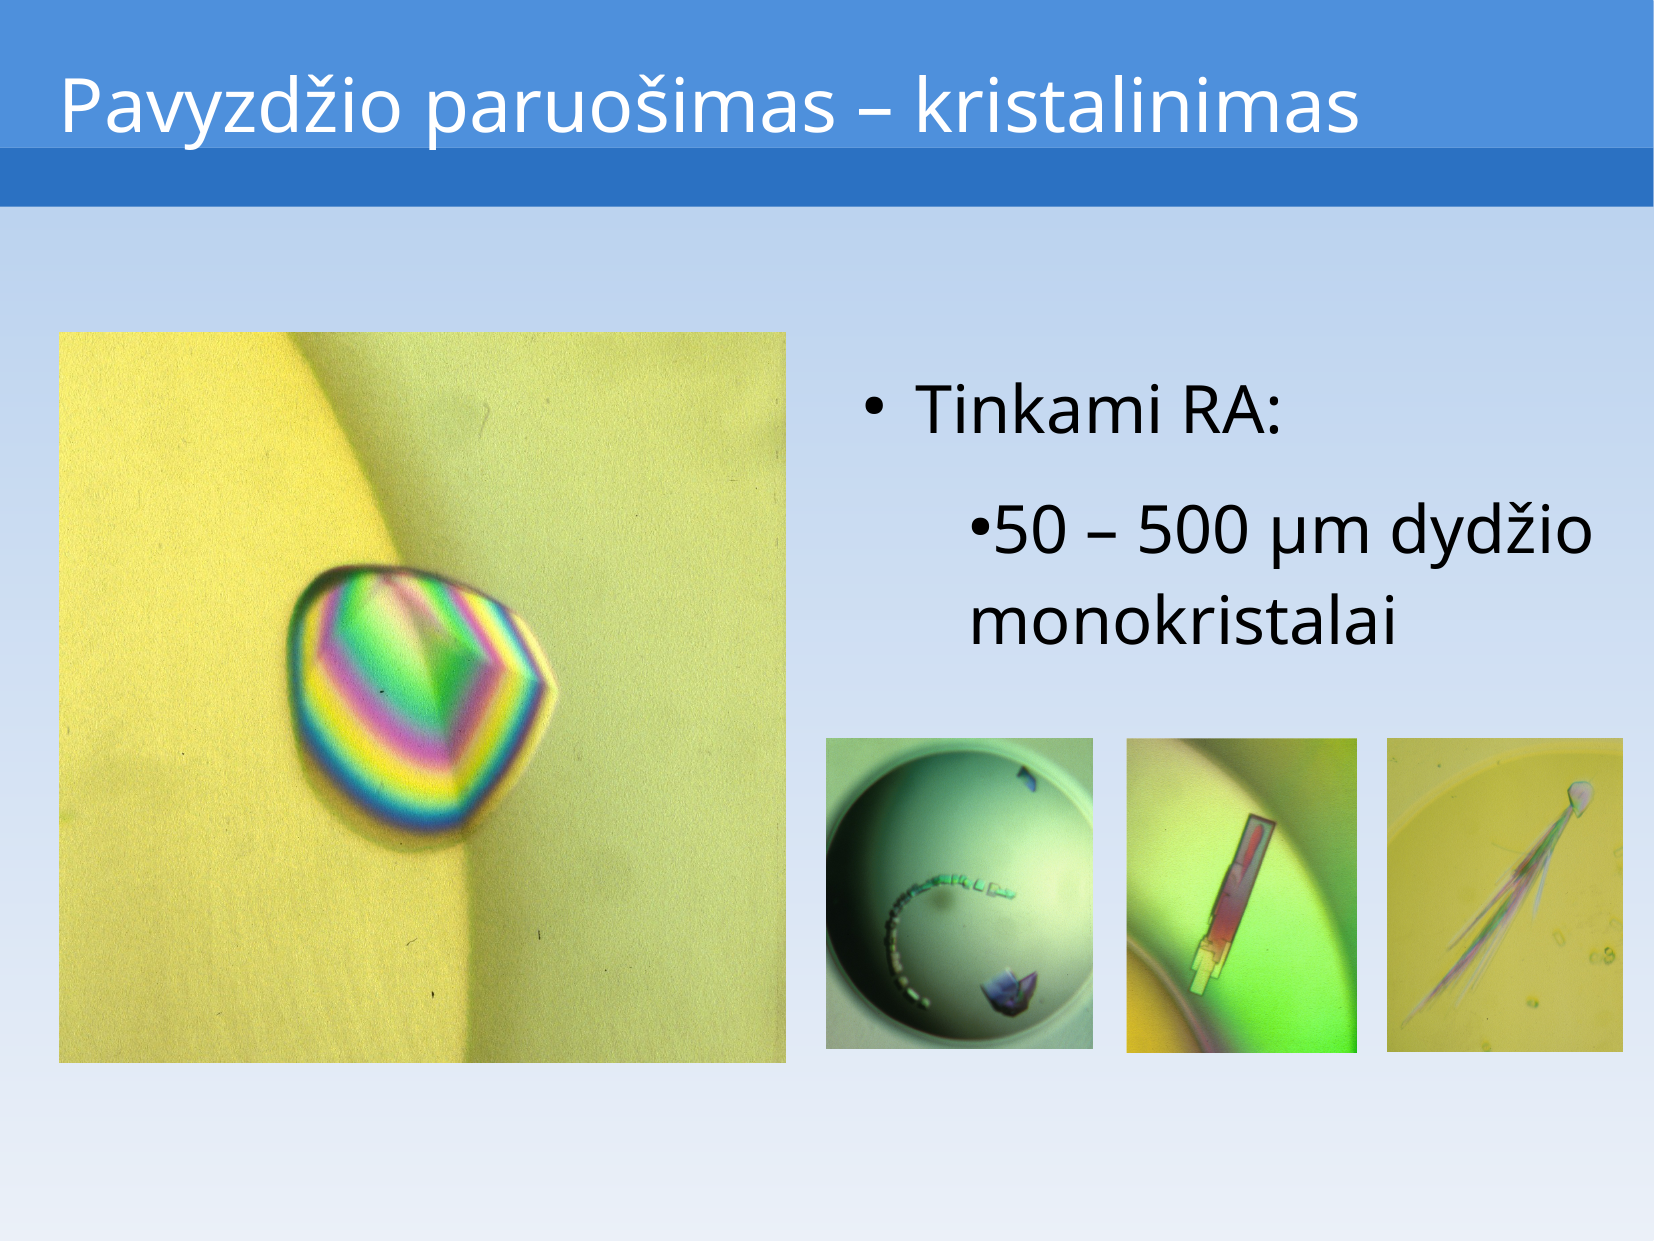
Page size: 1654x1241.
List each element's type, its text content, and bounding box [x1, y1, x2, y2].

picture [59, 332, 786, 1063]
list Tinkami RA: 50 – 500 µm dydžio monokristalai [826, 362, 1625, 739]
picture [1126, 738, 1357, 1053]
picture [826, 738, 1093, 1049]
picture [1387, 738, 1623, 1052]
title Pavyzdžio paruošimas – kristalinimas [59, 12, 1418, 194]
